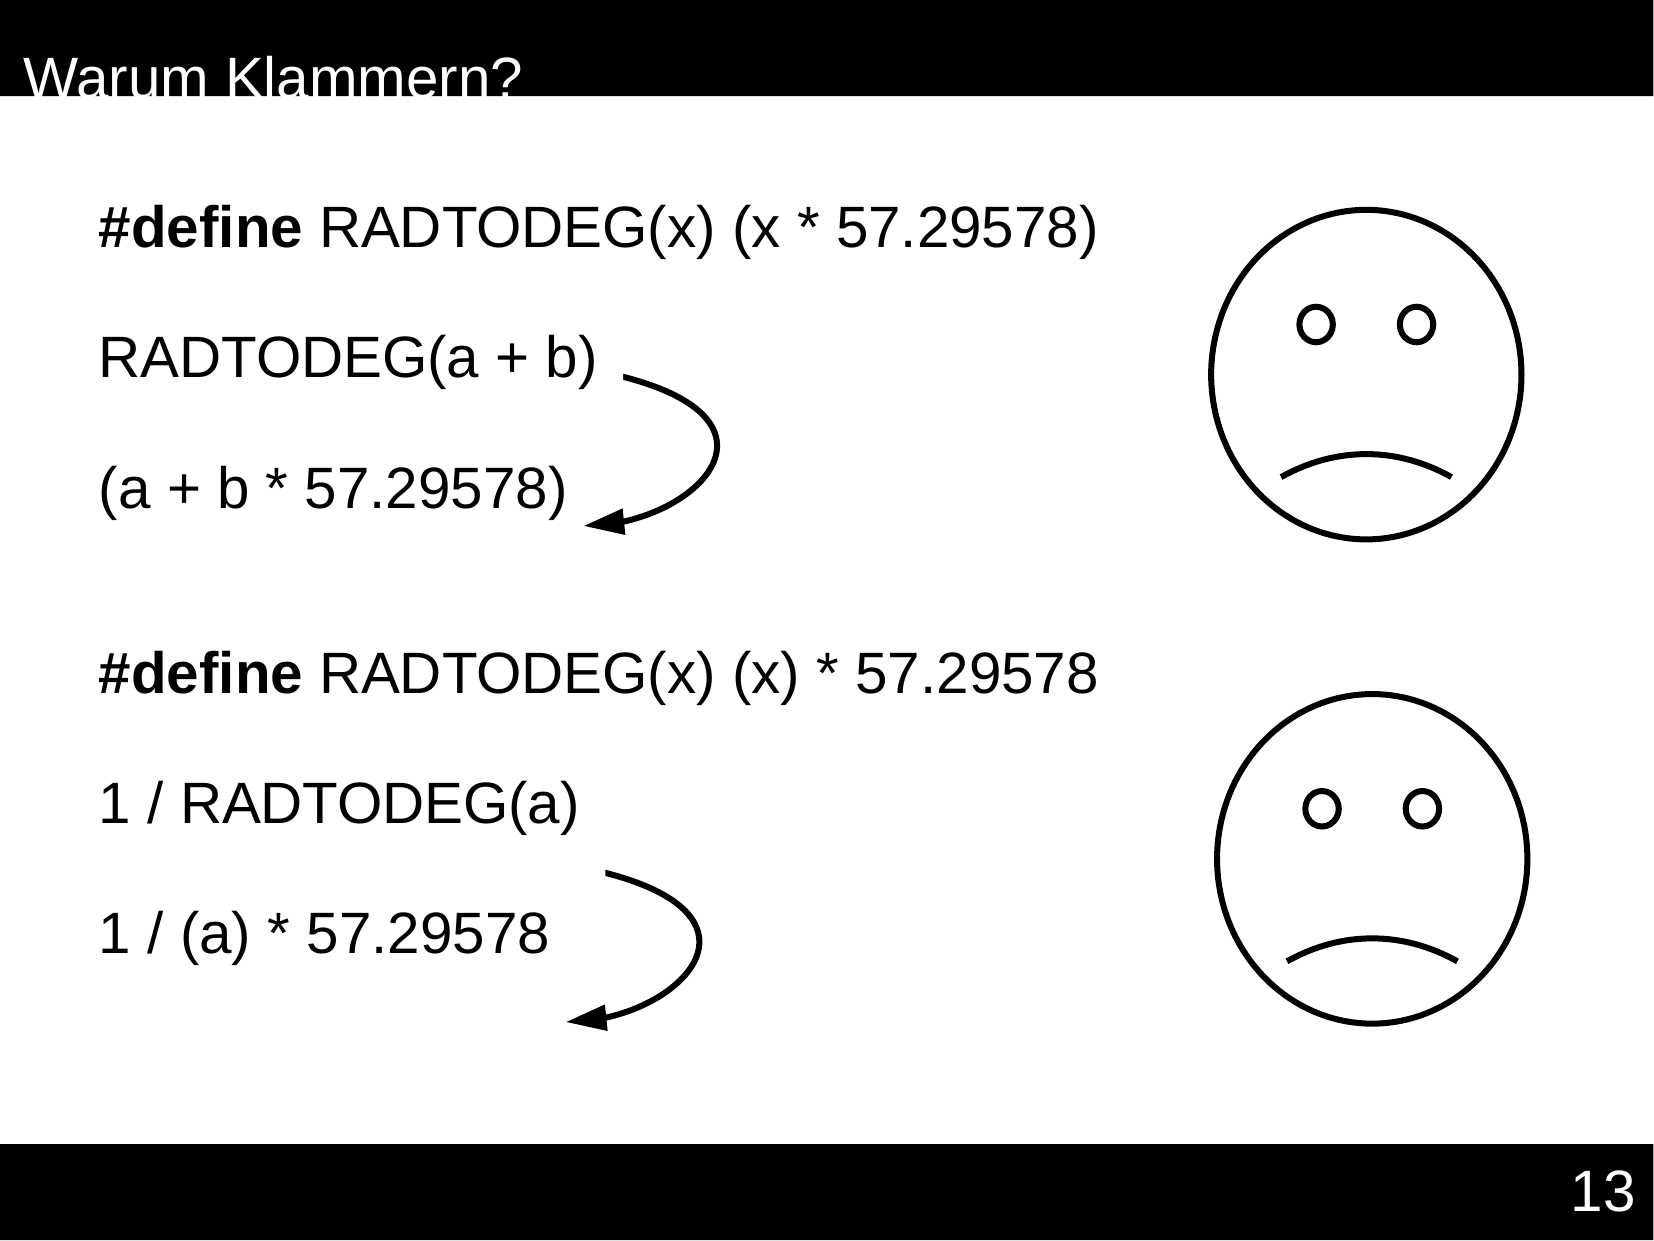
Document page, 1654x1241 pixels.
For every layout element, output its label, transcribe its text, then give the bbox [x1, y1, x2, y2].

text_box #define RADTODEG(x) (x * 57.29578) RADTODEG(a + b) (a + b * 57.29578) #define RADTODEG(x) (x) * 57.29578 1 / RADTODEG(a) 1 / (a) * 57.29578 [84, 187, 1654, 1068]
text_box Warum Klammern? [8, 5, 766, 94]
